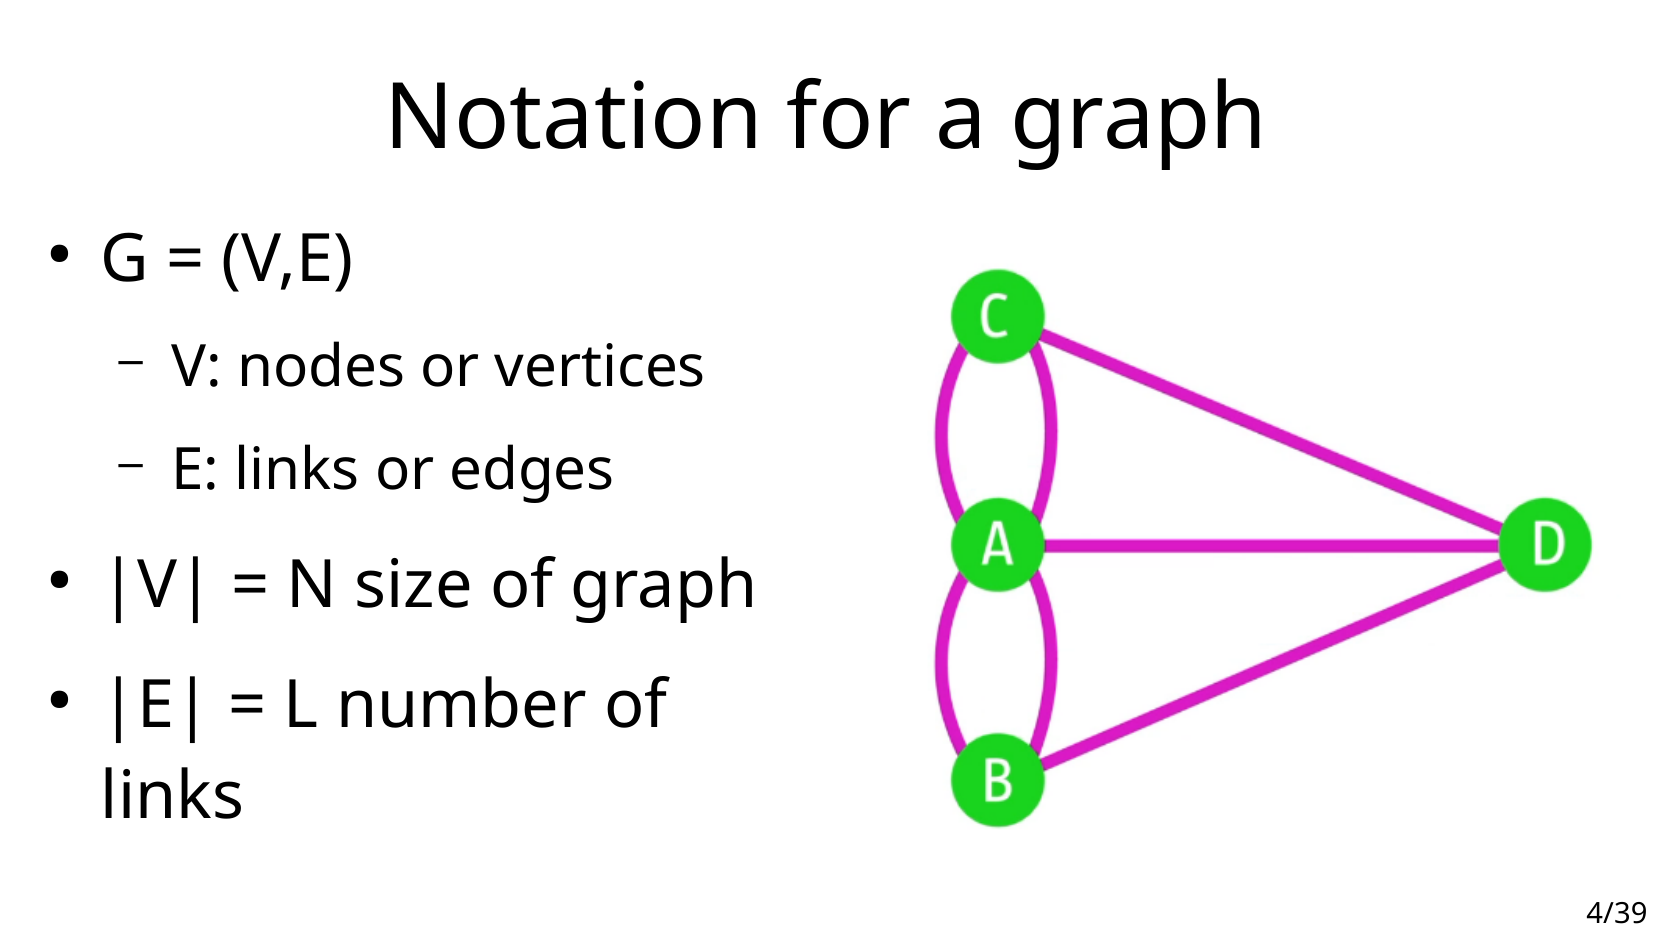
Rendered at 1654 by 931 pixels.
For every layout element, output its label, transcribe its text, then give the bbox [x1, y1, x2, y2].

list G = (V,E) V: nodes or vertices E: links or edges |V| = N size of graph |E| = L number of links [30, 210, 796, 901]
title Notation for a graph [82, 1, 1571, 226]
picture [870, 242, 1631, 856]
